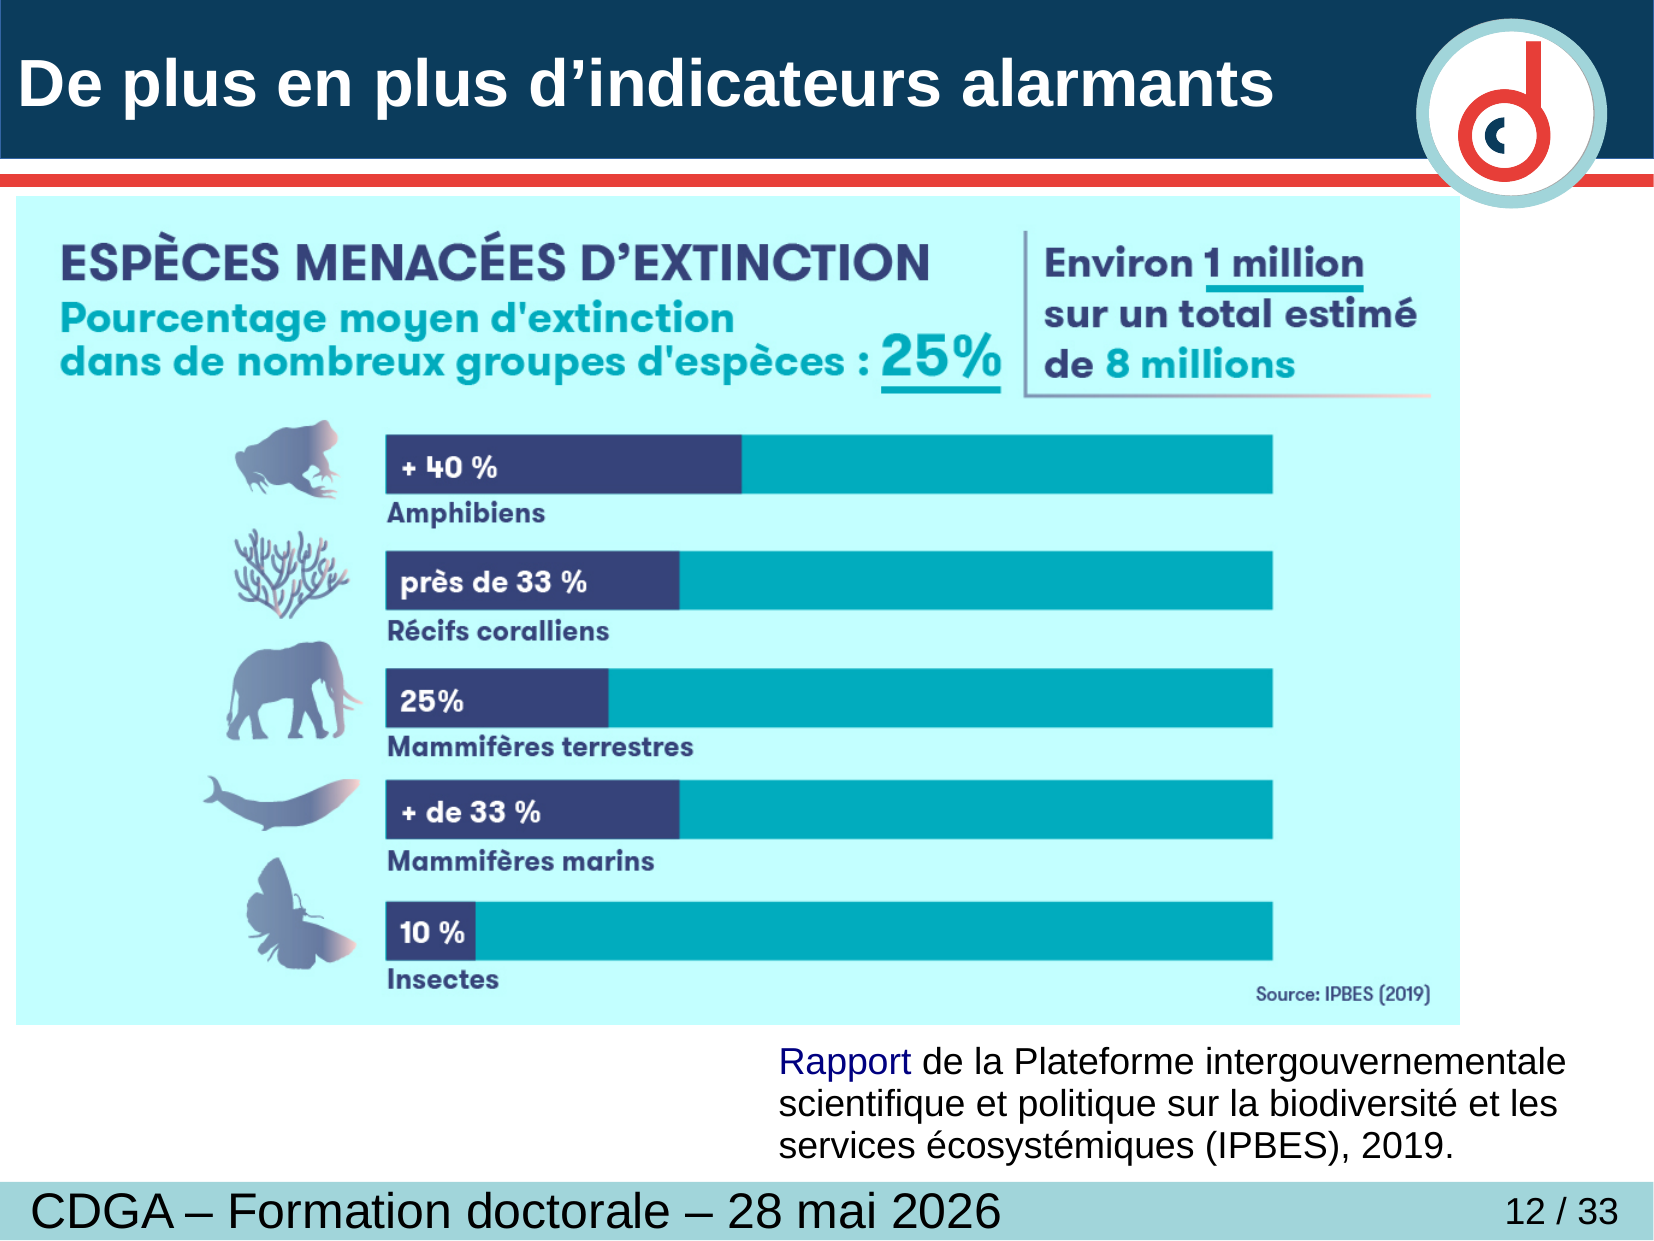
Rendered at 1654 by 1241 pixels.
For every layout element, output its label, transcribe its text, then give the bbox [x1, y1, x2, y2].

text_box Rapport de la Plateforme intergouvernementale scientifique et politique sur la biodiversité et les services écosystémiques (IPBES), 2019. [763, 1032, 1650, 1174]
title De plus en plus d’indicateurs alarmants [17, 11, 1412, 159]
picture [16, 196, 1460, 1025]
